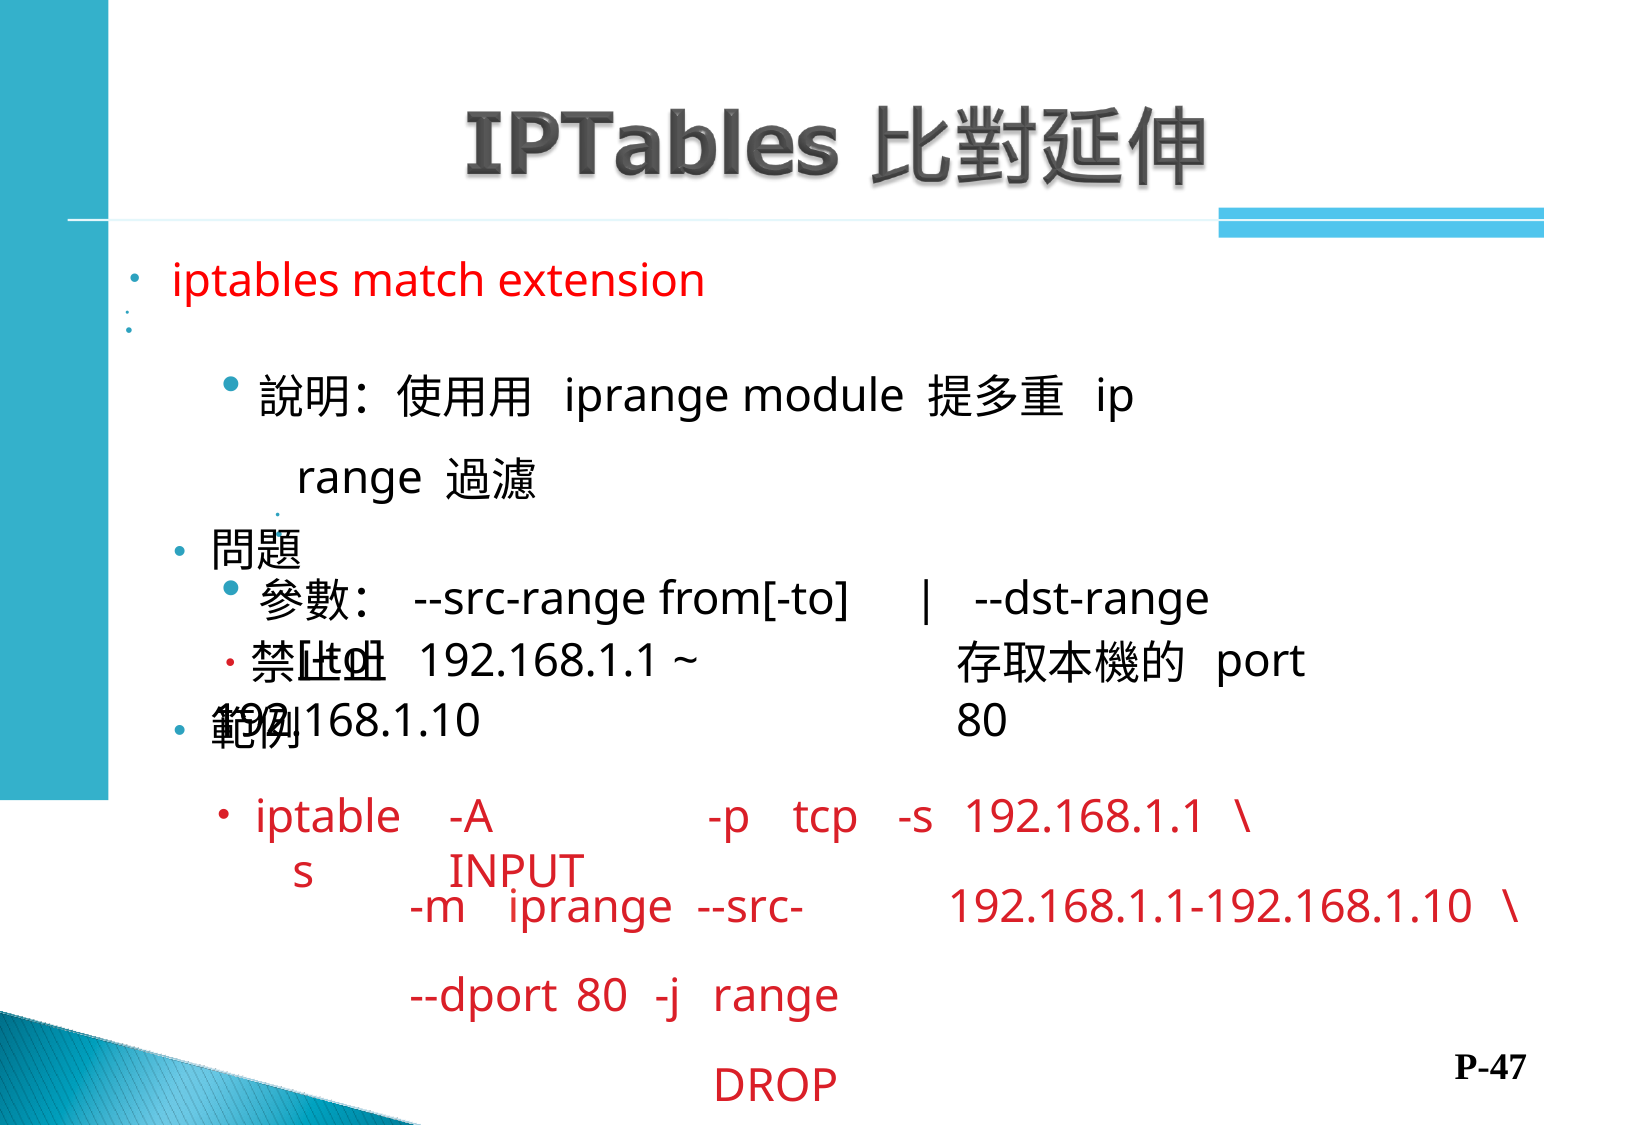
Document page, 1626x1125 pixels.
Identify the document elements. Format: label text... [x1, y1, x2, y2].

text_box 192.168.1.1 \ 192.168.1.1-192.168.1.10 \ [945, 786, 1522, 933]
text_box -m iprange --dport 80 -j [407, 876, 687, 1022]
text_box • [171, 526, 189, 573]
text_box P-47 [1452, 1042, 1532, 1090]
text_box 問題 • 禁⽌止 192.168.1.1 ~ 192.168.1.10 [208, 520, 930, 665]
text_box [453, 81, 1218, 203]
text_box • [171, 706, 189, 752]
text_box -p tcp -s --src-range DROP [694, 786, 937, 1022]
text_box 範例 iptables [208, 699, 409, 843]
text_box 存取本機的 port 80 [953, 607, 1349, 665]
text_box -A INPUT [446, 786, 667, 843]
text_box iptables match extension 說明：使⽤用 iprange module 提多重 ip range 過濾 參數：--src-range from[-to] | --dst-range [-to] [125, 250, 1223, 486]
